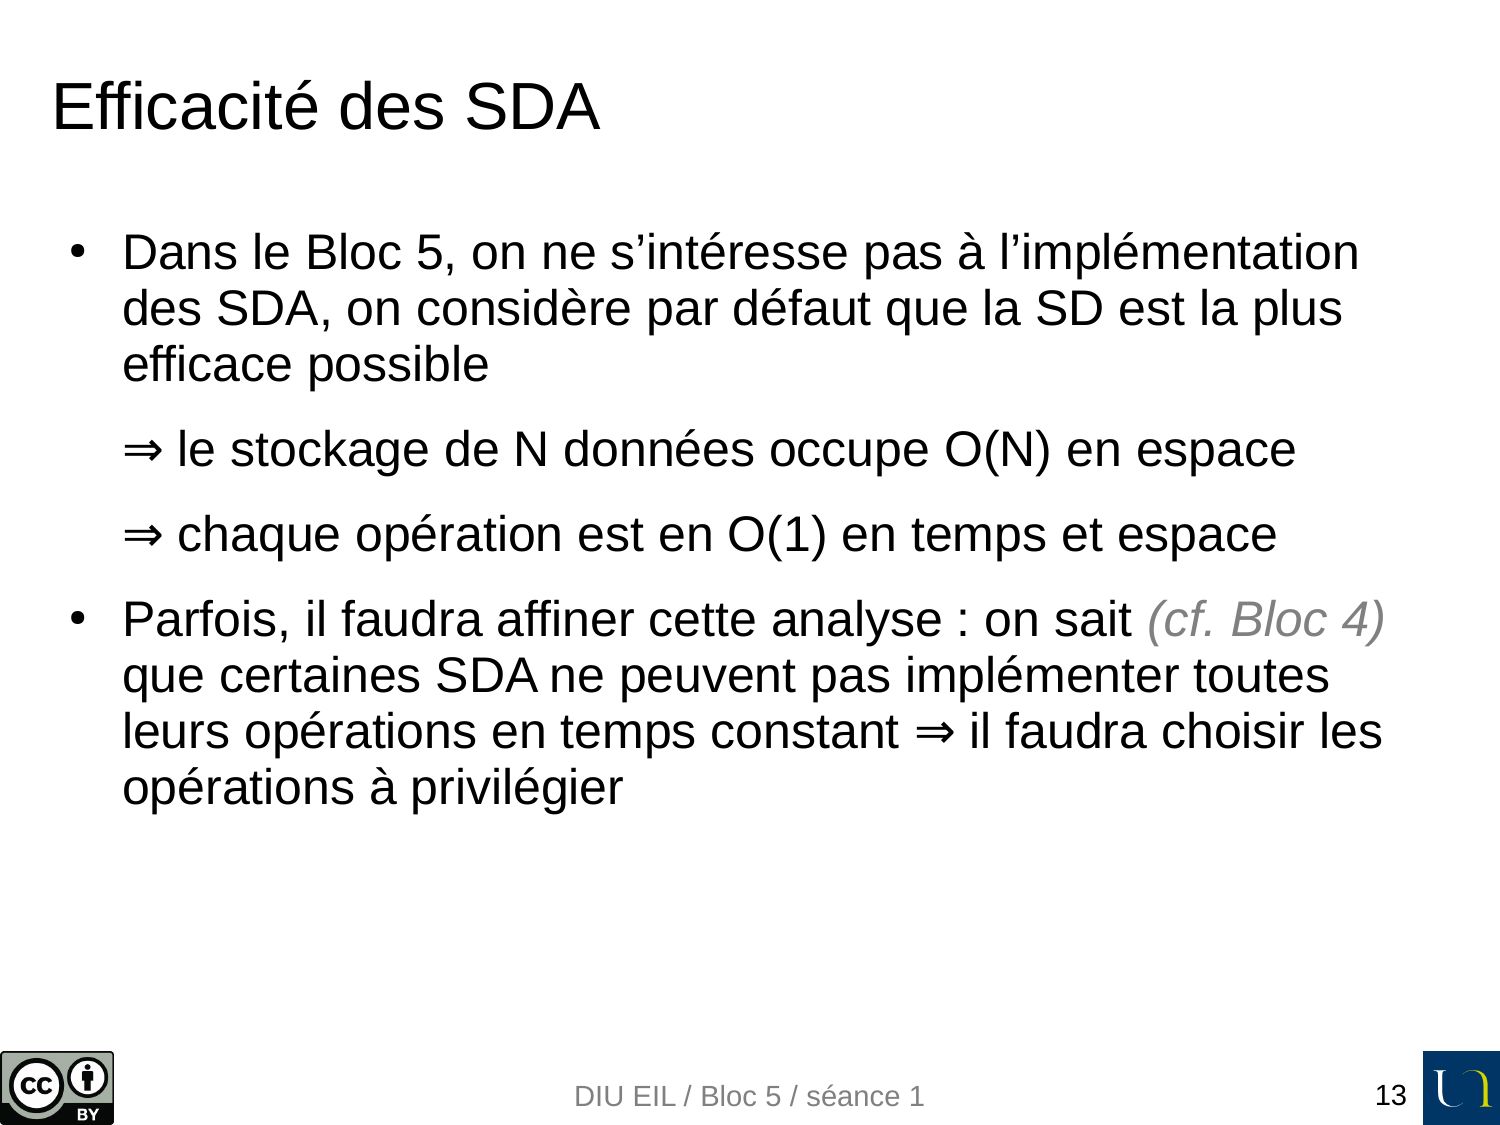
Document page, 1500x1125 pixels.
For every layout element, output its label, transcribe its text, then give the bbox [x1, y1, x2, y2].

title Efficacité des SDA [51, 44, 1449, 170]
picture [0, 1051, 114, 1125]
picture [1417, 1051, 1500, 1125]
list Dans le Bloc 5, on ne s’intéresse pas à l’implémentation des SDA, on considère par défaut que la SD est la plus efficace possible ⇒ le stockage de N données occupe O(N) en espace ⇒ chaque opération est en O(1) en temps et espace Parfois, il faudra affiner cette analyse : on sait (cf. Bloc 4) que certaines SDA ne peuvent pas implémenter toutes leurs opérations en temps constant ⇒ il faudra choisir les opérations à privilégier [51, 224, 1449, 1052]
